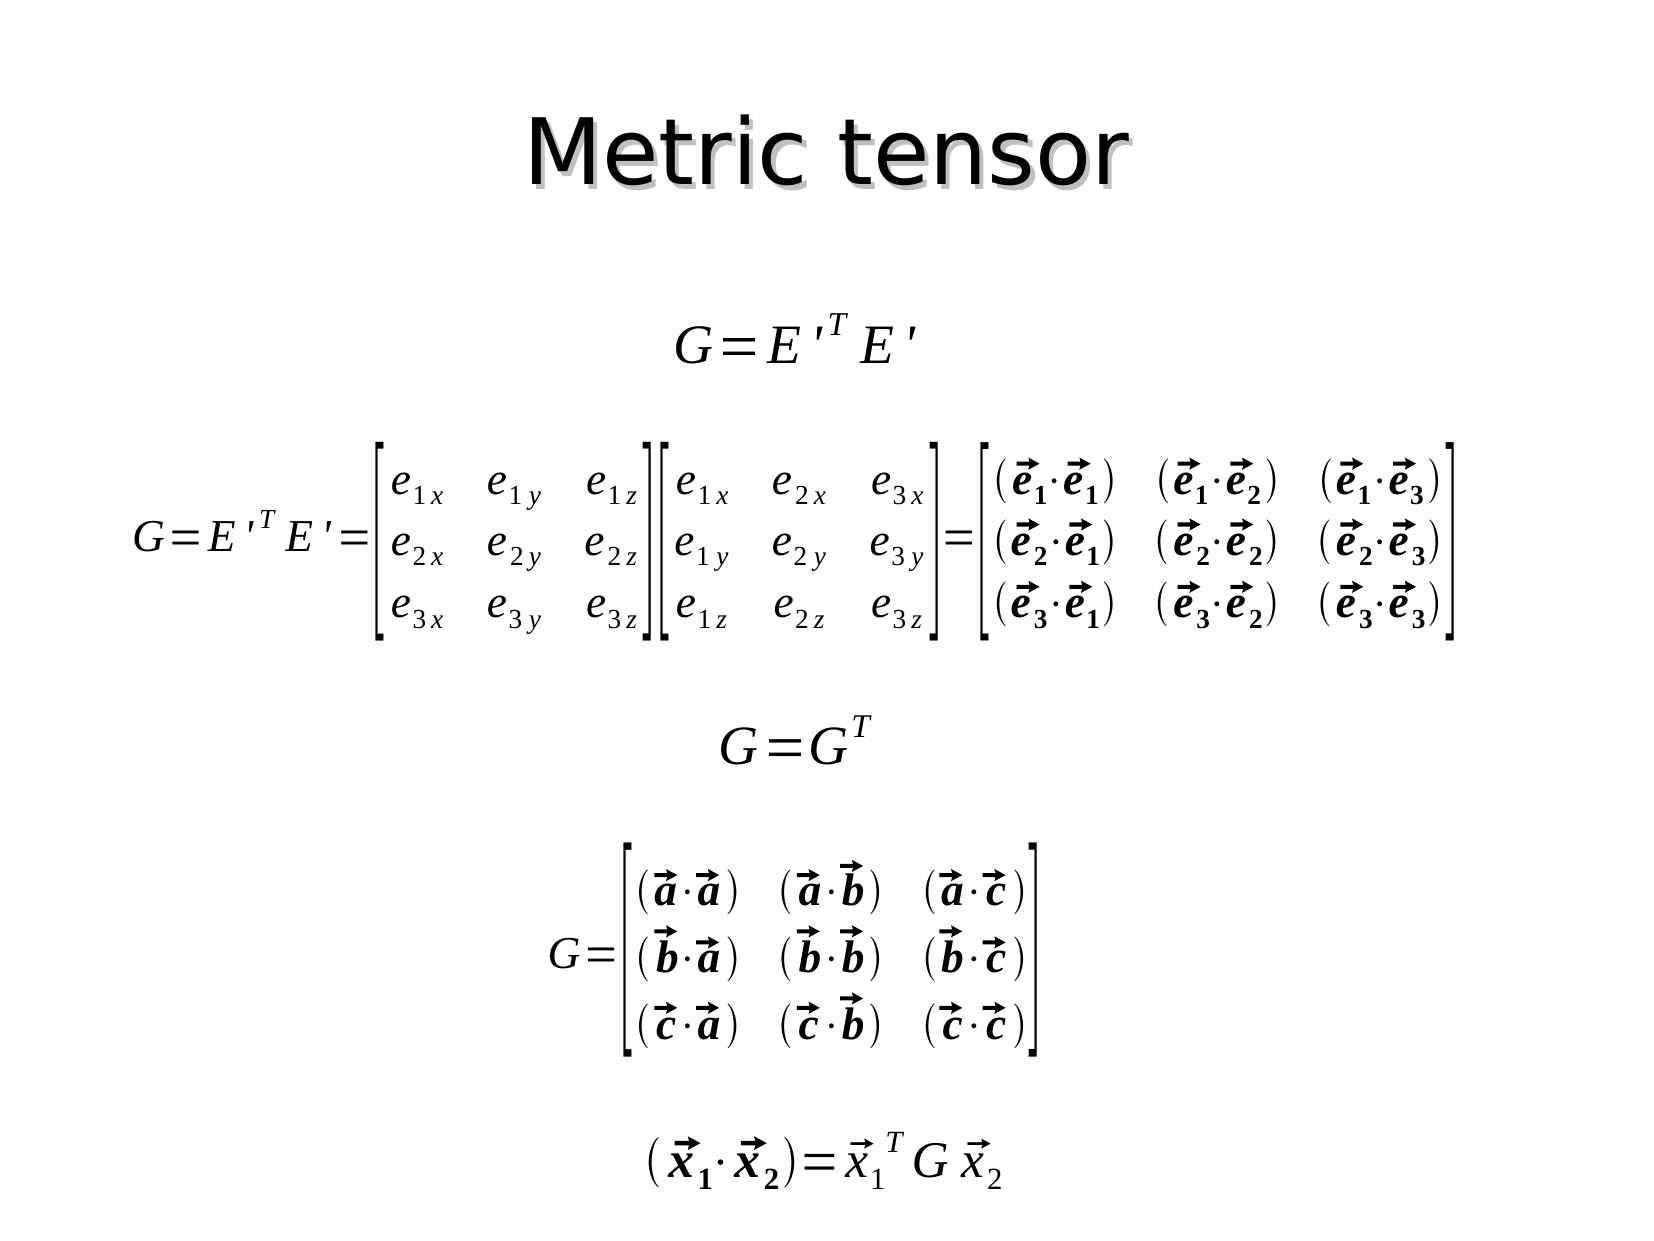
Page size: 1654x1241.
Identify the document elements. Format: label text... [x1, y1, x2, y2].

chart [541, 841, 1048, 1061]
chart [639, 1125, 1009, 1197]
chart [667, 305, 922, 376]
title Metric tensor [82, 56, 1571, 250]
chart [712, 707, 876, 778]
chart [125, 439, 1463, 644]
